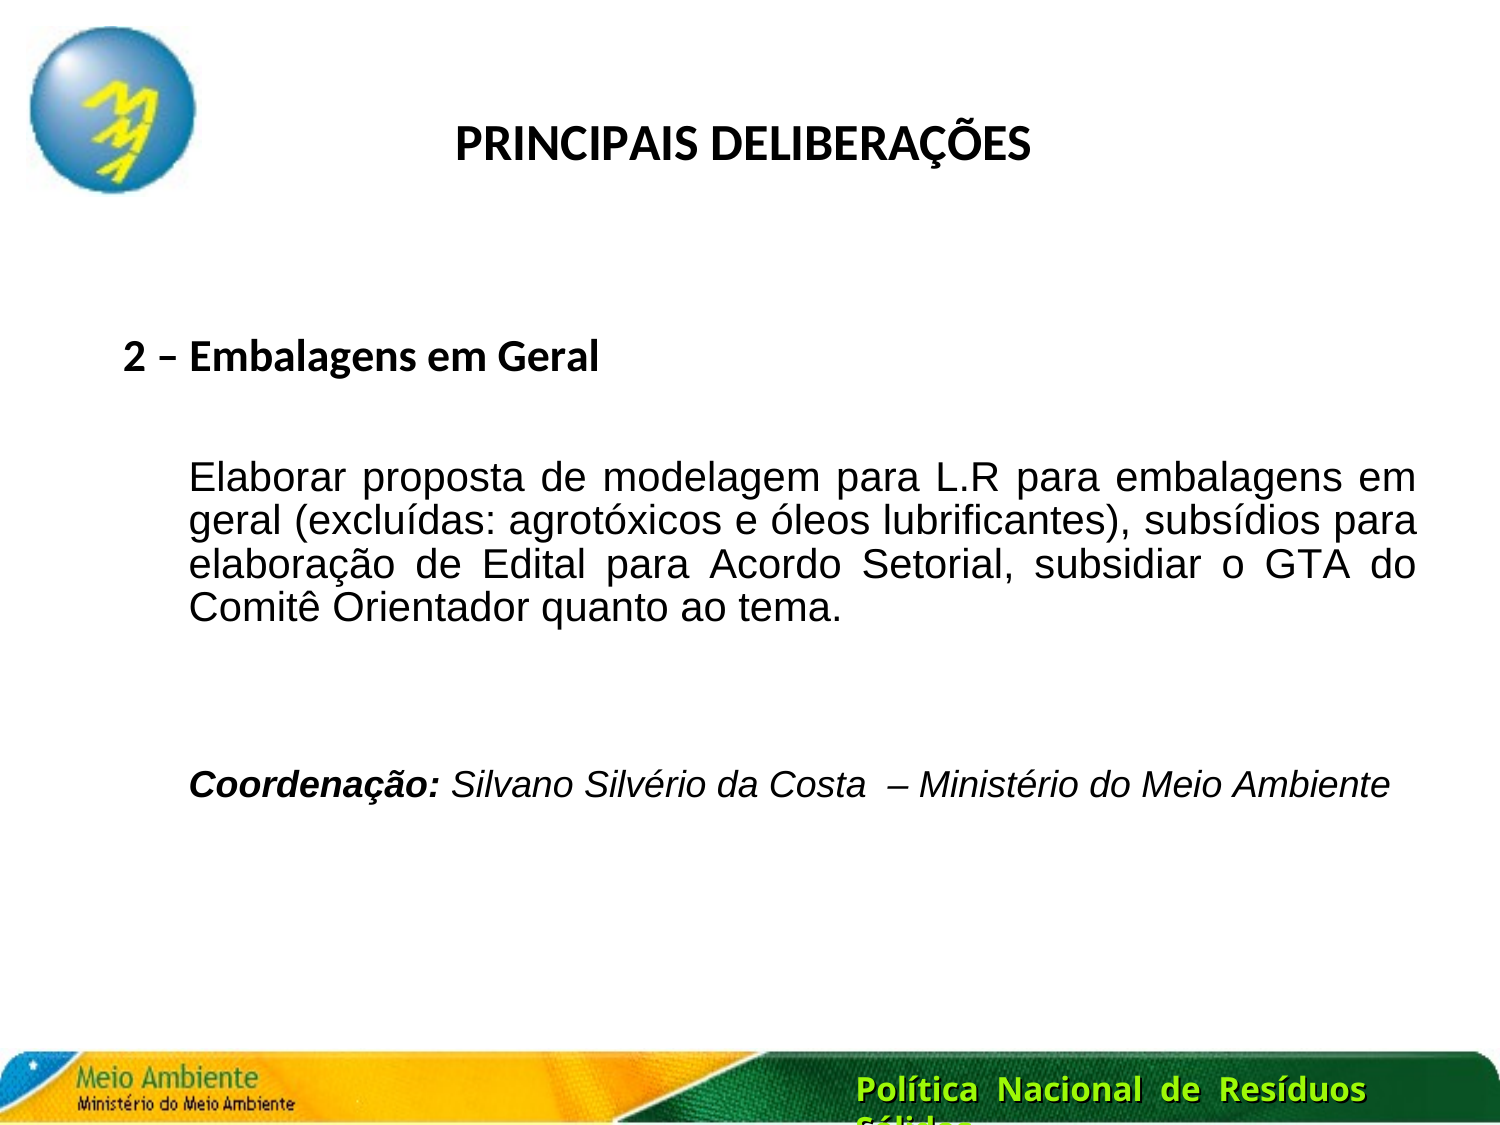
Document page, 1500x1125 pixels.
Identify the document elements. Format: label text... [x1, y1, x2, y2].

picture [26, 26, 202, 197]
picture [0, 1048, 1500, 1125]
title PRINCIPAIS DELIBERAÇÕES [75, 44, 1425, 233]
picture [29, 1060, 39, 1071]
list 2 – Embalagens em Geral Elaborar proposta de modelagem para L.R para embalagens em geral (excluídas: agrotóxicos e óleos lubrificantes), subsídios para elaboração de Edital para Acordo Setorial, subsidiar o GTA do Comitê Orientador quanto ao tema. Coordenação: Silvano Silvério da Costa – Ministério do Meio Ambiente [67, 324, 1418, 1034]
